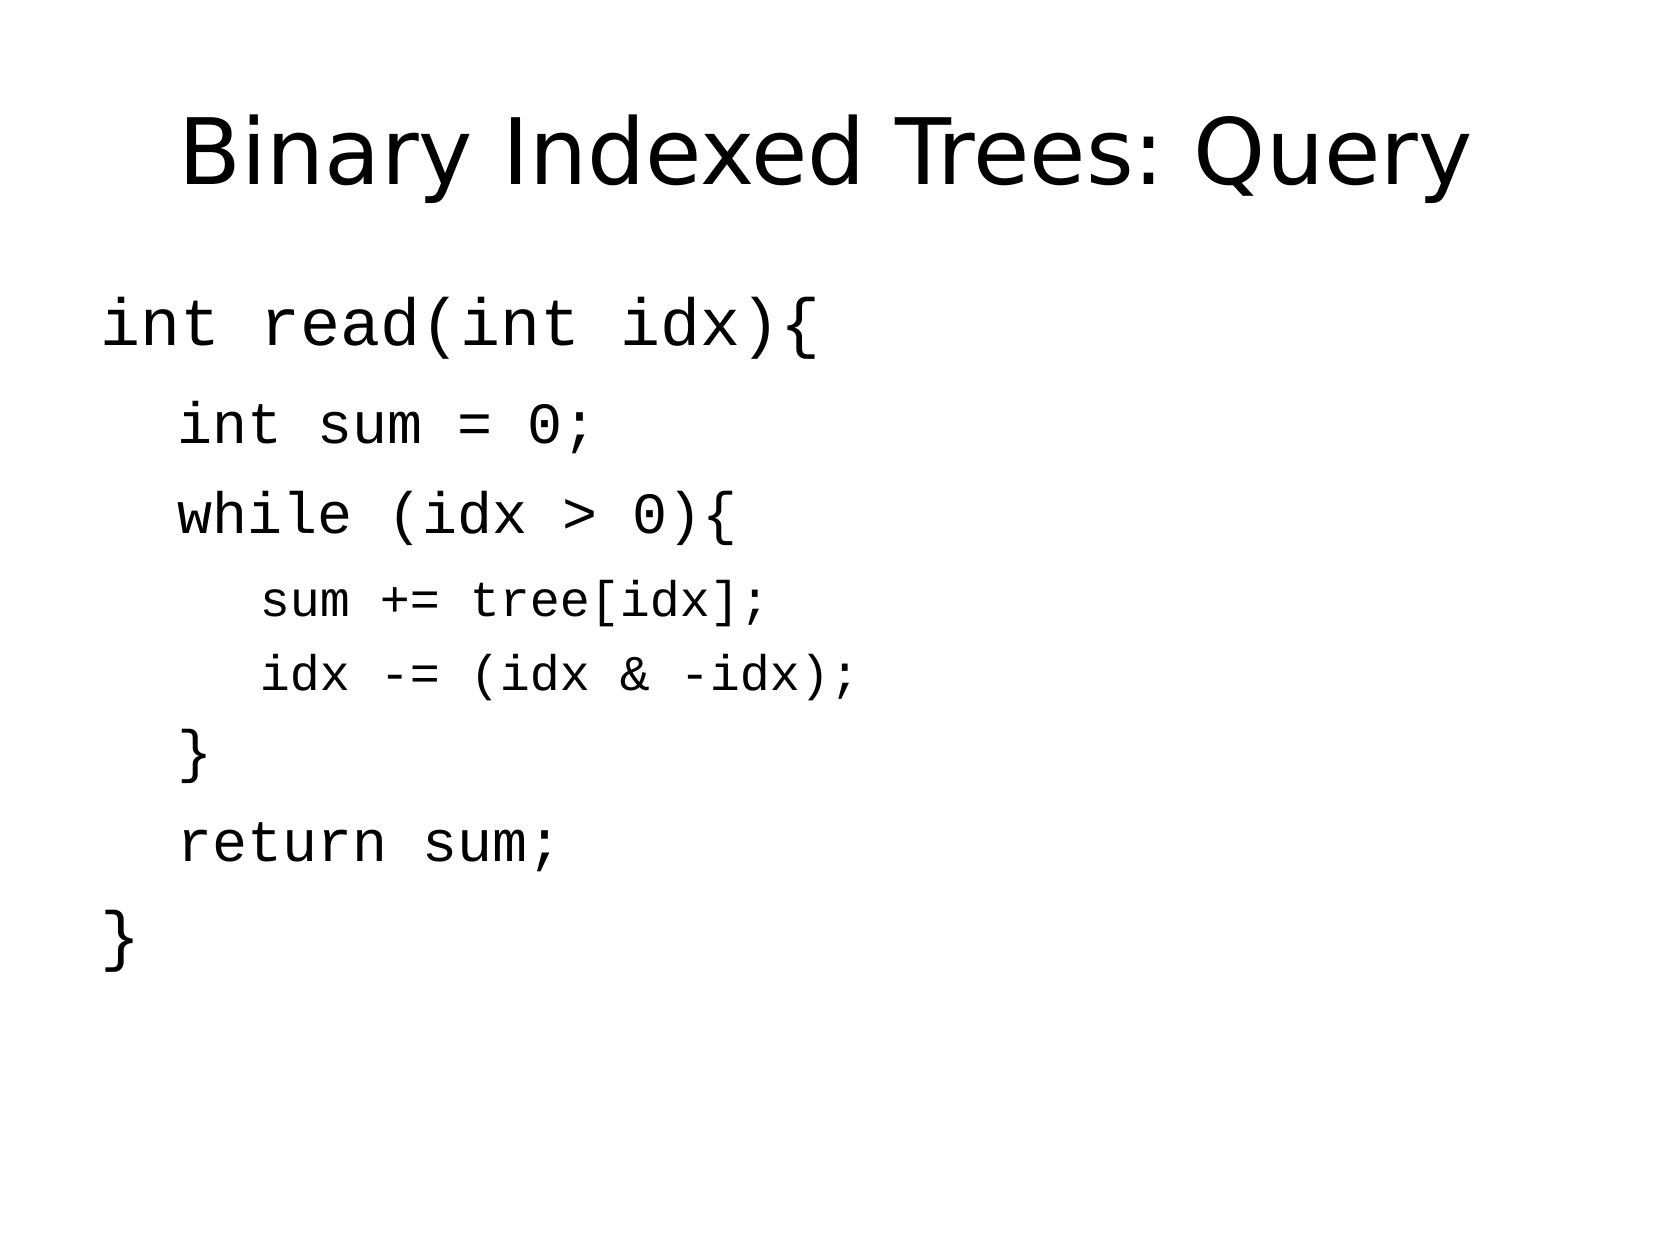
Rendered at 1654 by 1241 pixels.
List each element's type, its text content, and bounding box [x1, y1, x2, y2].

title Binary Indexed Trees: Query [82, 56, 1571, 250]
list int read(int idx){ int sum = 0; while (idx > 0){ sum += tree[idx]; idx -= (idx & -idx); } return sum; } [82, 290, 1571, 1094]
